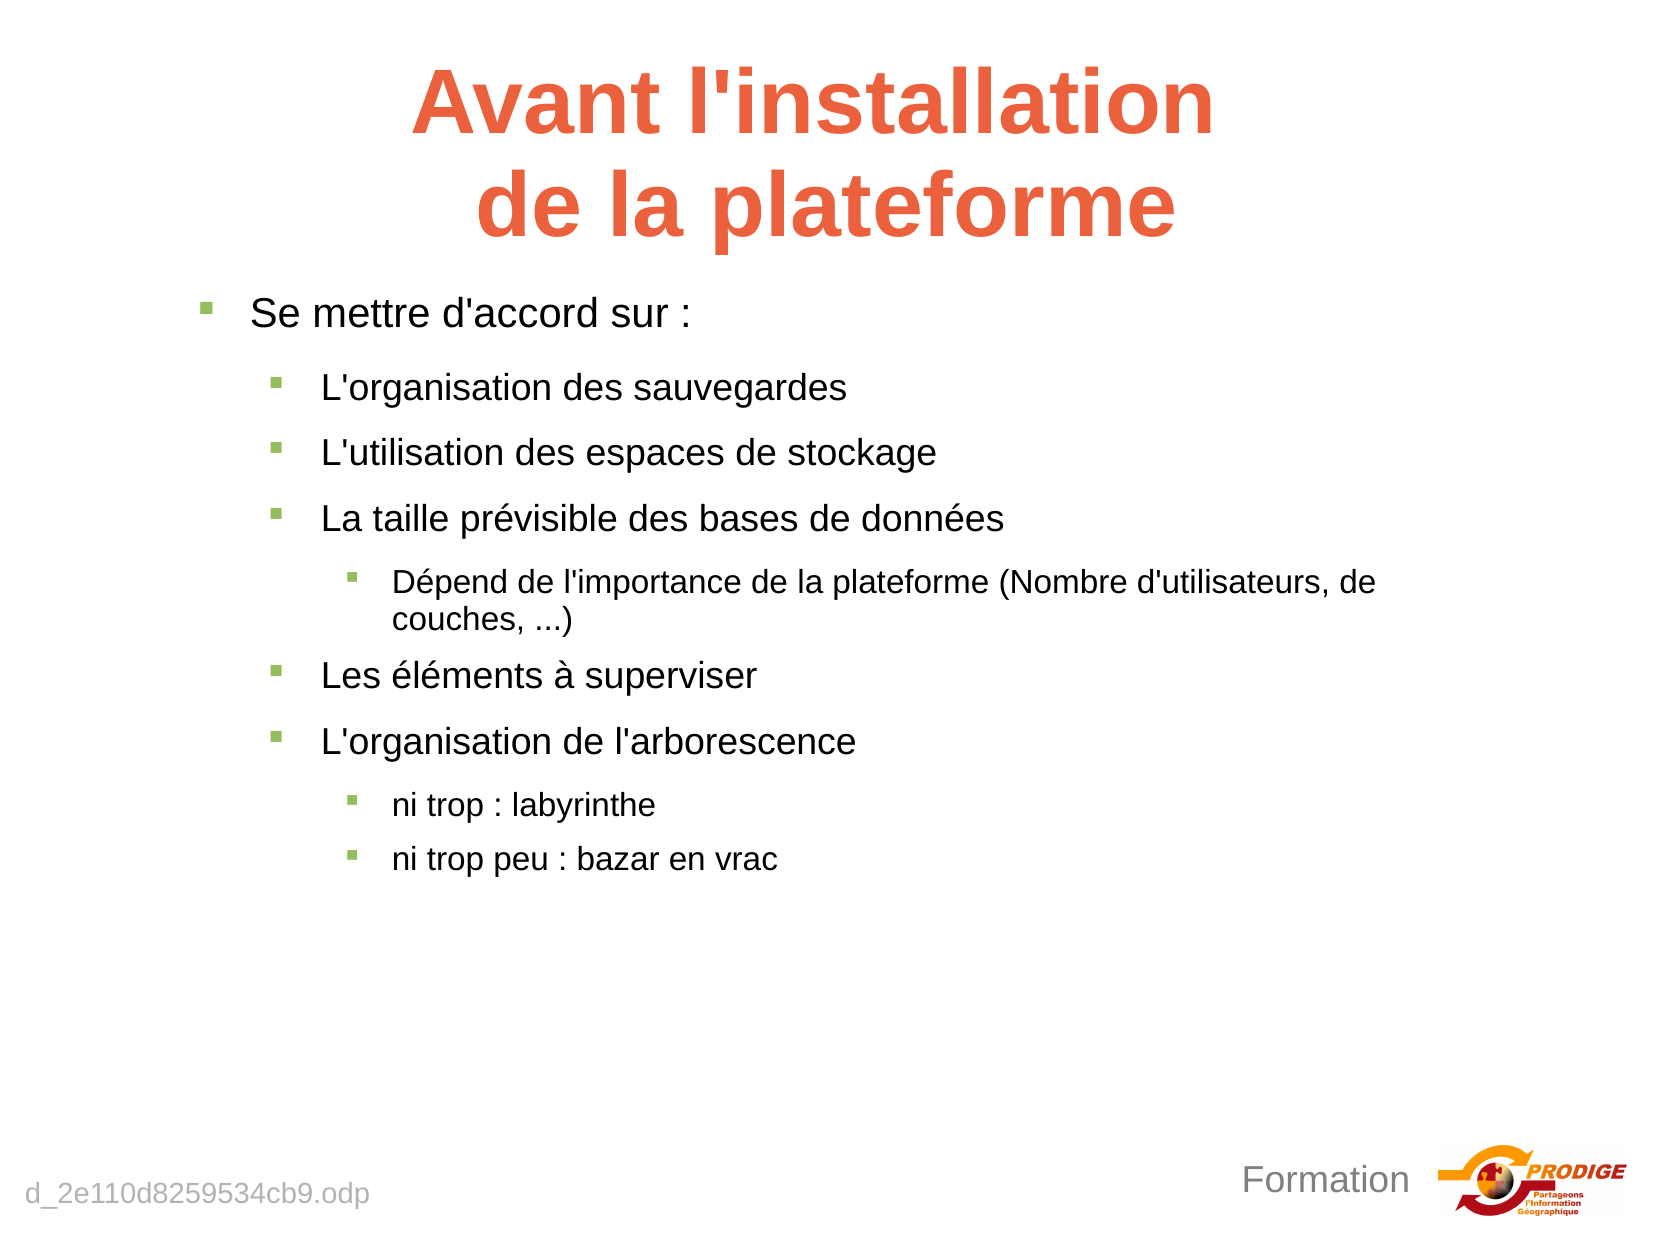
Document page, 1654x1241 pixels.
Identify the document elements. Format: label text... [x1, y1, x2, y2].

list Se mettre d'accord sur : L'organisation des sauvegardes L'utilisation des espaces de stockage La taille prévisible des bases de données Dépend de l'importance de la plateforme (Nombre d'utilisateurs, de couches, ...) Les éléments à superviser L'organisation de l'arborescence ni trop : labyrinthe ni trop peu : bazar en vrac [179, 290, 1509, 1094]
picture [1438, 1145, 1627, 1216]
title Avant l'installation de la plateforme [82, 50, 1571, 256]
